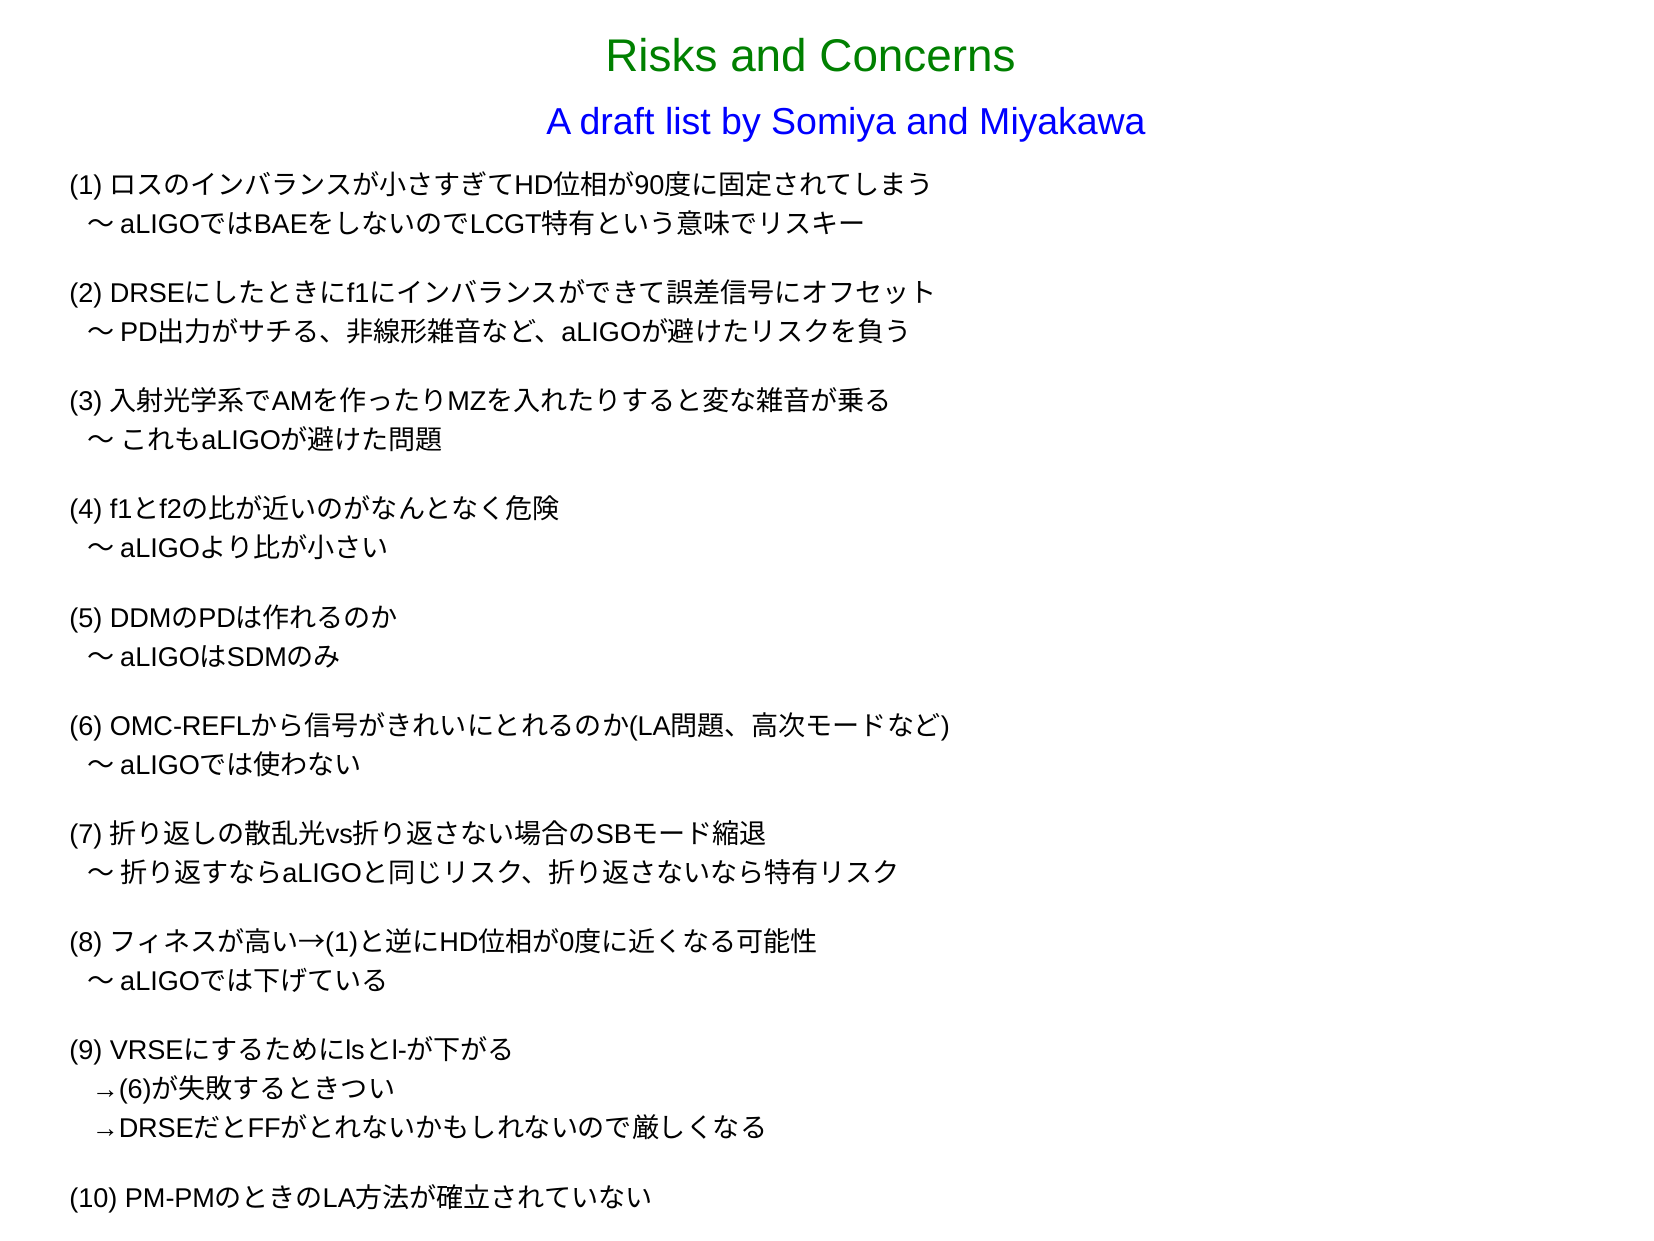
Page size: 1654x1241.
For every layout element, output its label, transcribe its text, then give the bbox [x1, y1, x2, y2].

text_box A draft list by Somiya and Miyakawa [531, 93, 1161, 150]
text_box (1) ロスのインバランスが小さすぎてHD位相が90度に固定されてしまう ～ aLIGOではBAEをしないのでLCGT特有という意味でリスキー (2) DRSEにしたときにf1にインバランスができて誤差信号にオフセット ～ PD出力がサチる、非線形雑音など、aLIGOが避けたリスクを負う (3) 入射光学系でAMを作ったりMZを入れたりすると変な雑音が乗る ～ これもaLIGOが避けた問題 (4) f1とf2の比が近いのがなんとなく危険 ～ aLIGOより比が小さい (5) DDMのPDは作れるのか ～ aLIGOはSDMのみ (6) OMC-REFLから信号がきれいにとれるのか(LA問題、高次モードなど) ～ aLIGOでは使わない (7) 折り返しの散乱光vs折り返さない場合のSBモード縮退 ～ 折り返すならaLIGOと同じリスク、折り返さないなら特有リスク (8) フィネスが高い→(1)と逆にHD位相が0度に近くなる可能性 ～ aLIGOでは下げている (9) VRSEにするためにlsとl-が下がる →(6)が失敗するときつい →DRSEだとFFがとれないかもしれないので厳しくなる (10) PM-PMのときのLA方法が確立されていない (11) OMCの共振は大丈夫か (12) サファイアITMは作れるか (13) サファイア鏡とファイバーはくっつくか [54, 155, 965, 1241]
text_box Risks and Concerns [590, 22, 1031, 89]
